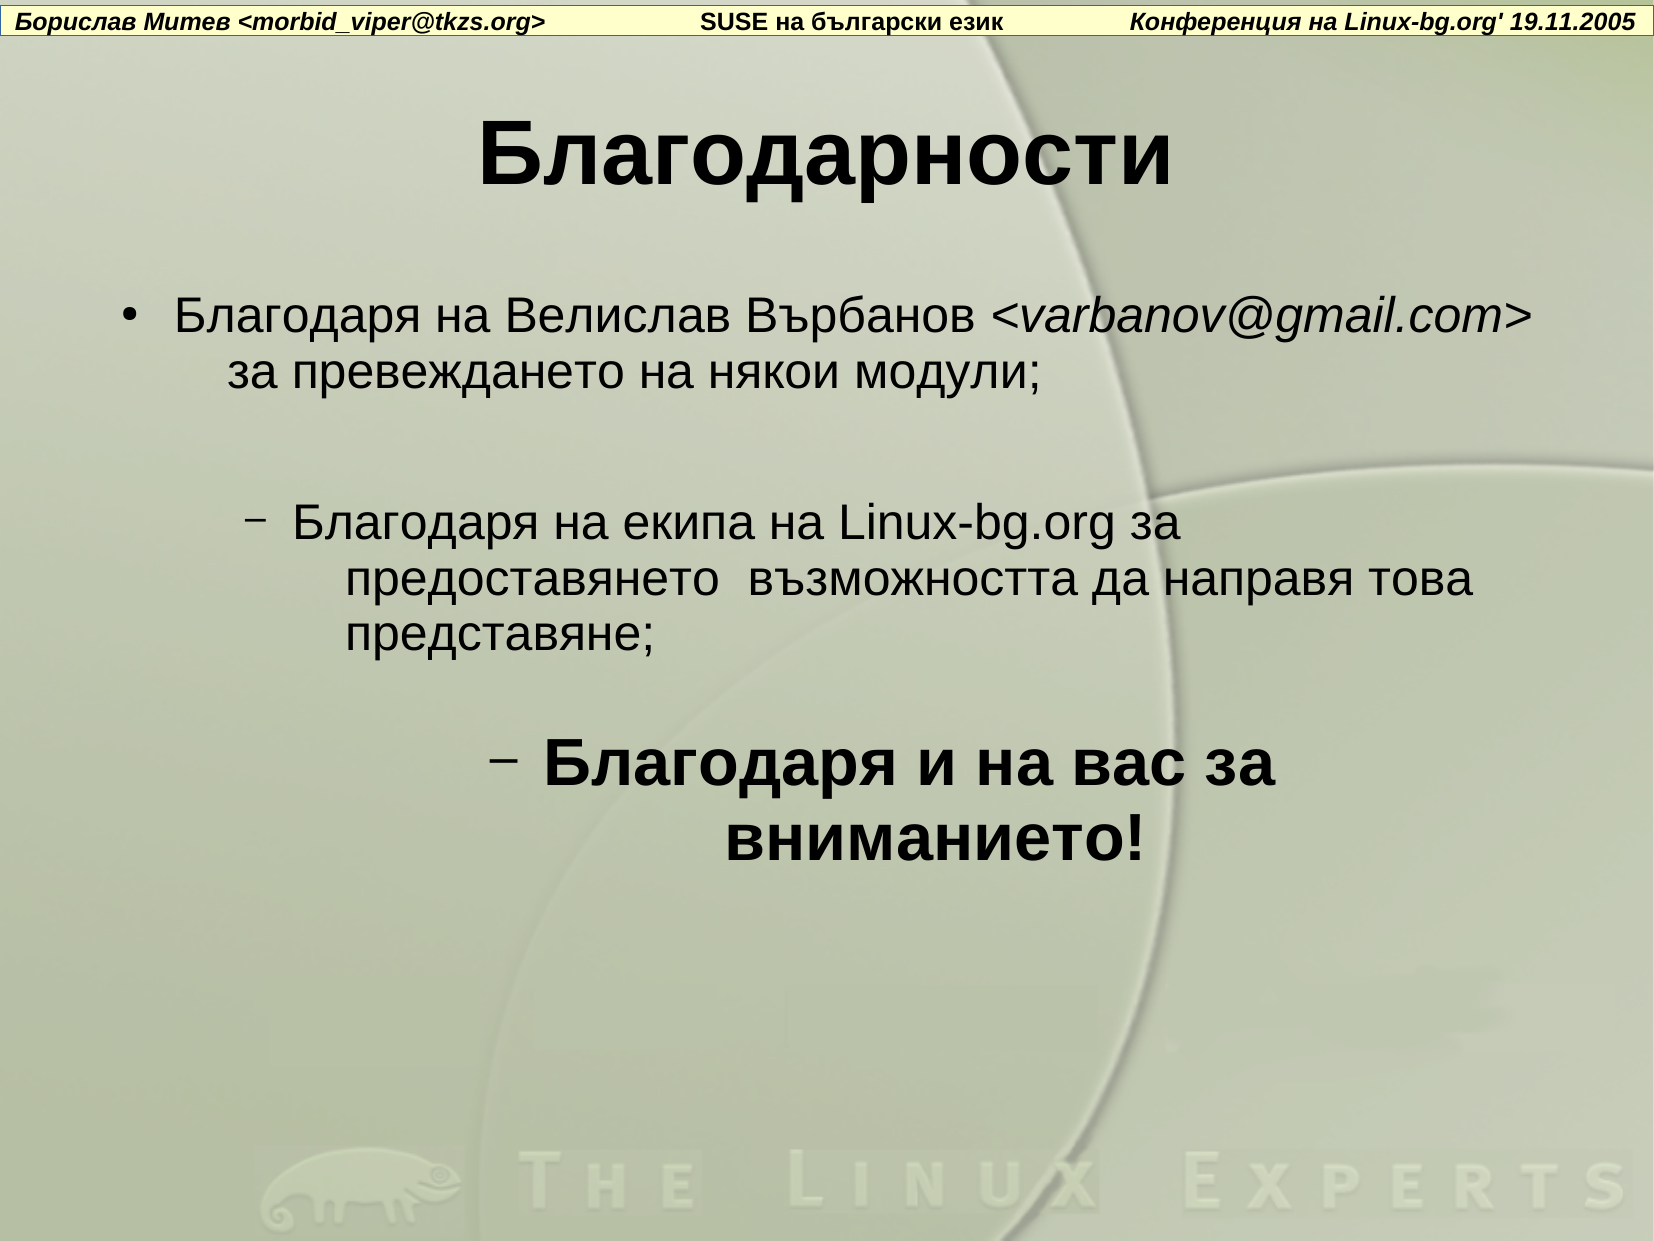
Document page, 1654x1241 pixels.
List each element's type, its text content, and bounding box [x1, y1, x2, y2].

text_box Благодаря и на вас за вниманието! [218, 725, 1442, 801]
text_box Благодаря на екипа на Linux-bg.org за предоставянето възможността да направя това представяне; [132, 494, 1527, 606]
title Благодарности [82, 49, 1571, 257]
picture [0, 0, 1654, 5]
picture [0, 36, 1654, 1241]
list Благодаря на Велислав Върбанов <varbanov@gmail.com> за превеждането на някои модули; [85, 287, 1574, 442]
